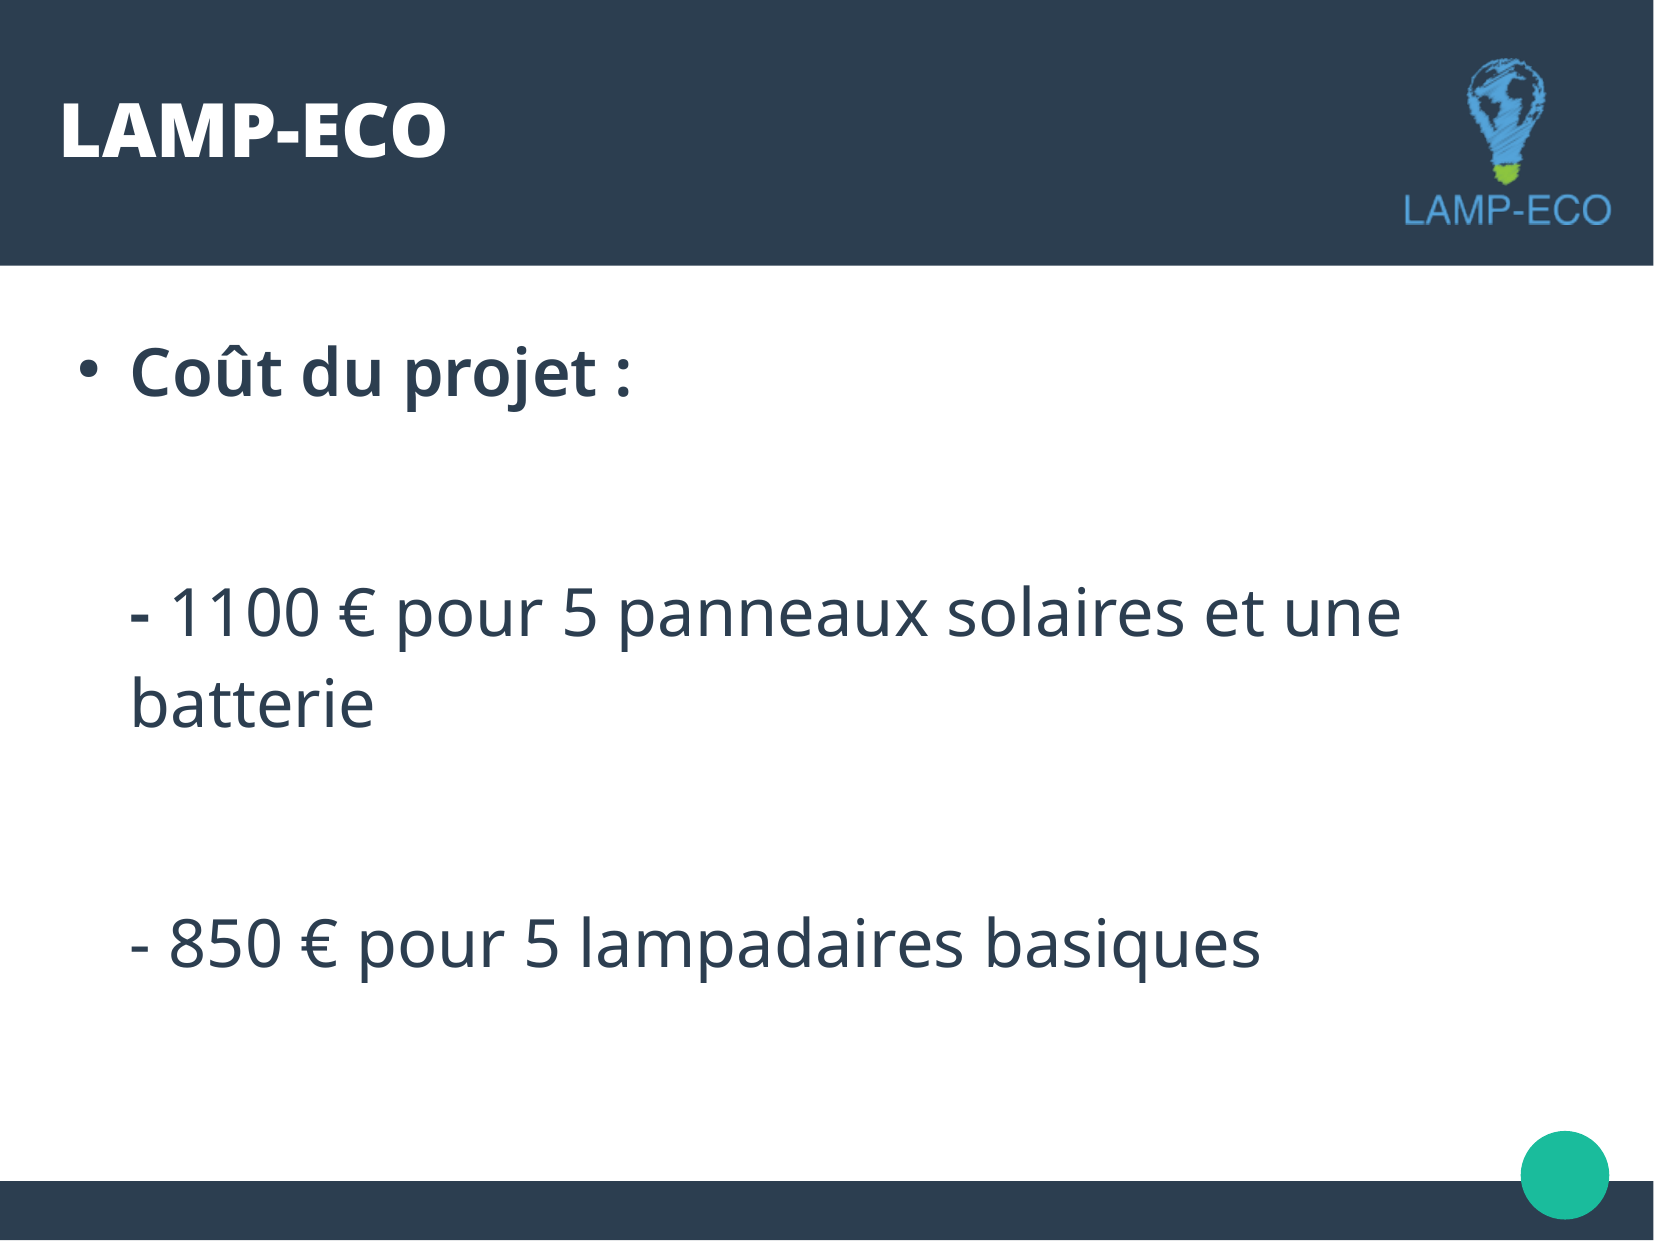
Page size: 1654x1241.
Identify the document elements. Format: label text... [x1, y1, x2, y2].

title LAMP-ECO [59, 49, 1595, 207]
picture [1370, 58, 1647, 225]
list Coût du projet : - 1100 € pour 5 panneaux solaires et une batterie - 850 € pour 5 lampadaires basiques [59, 324, 1595, 1152]
